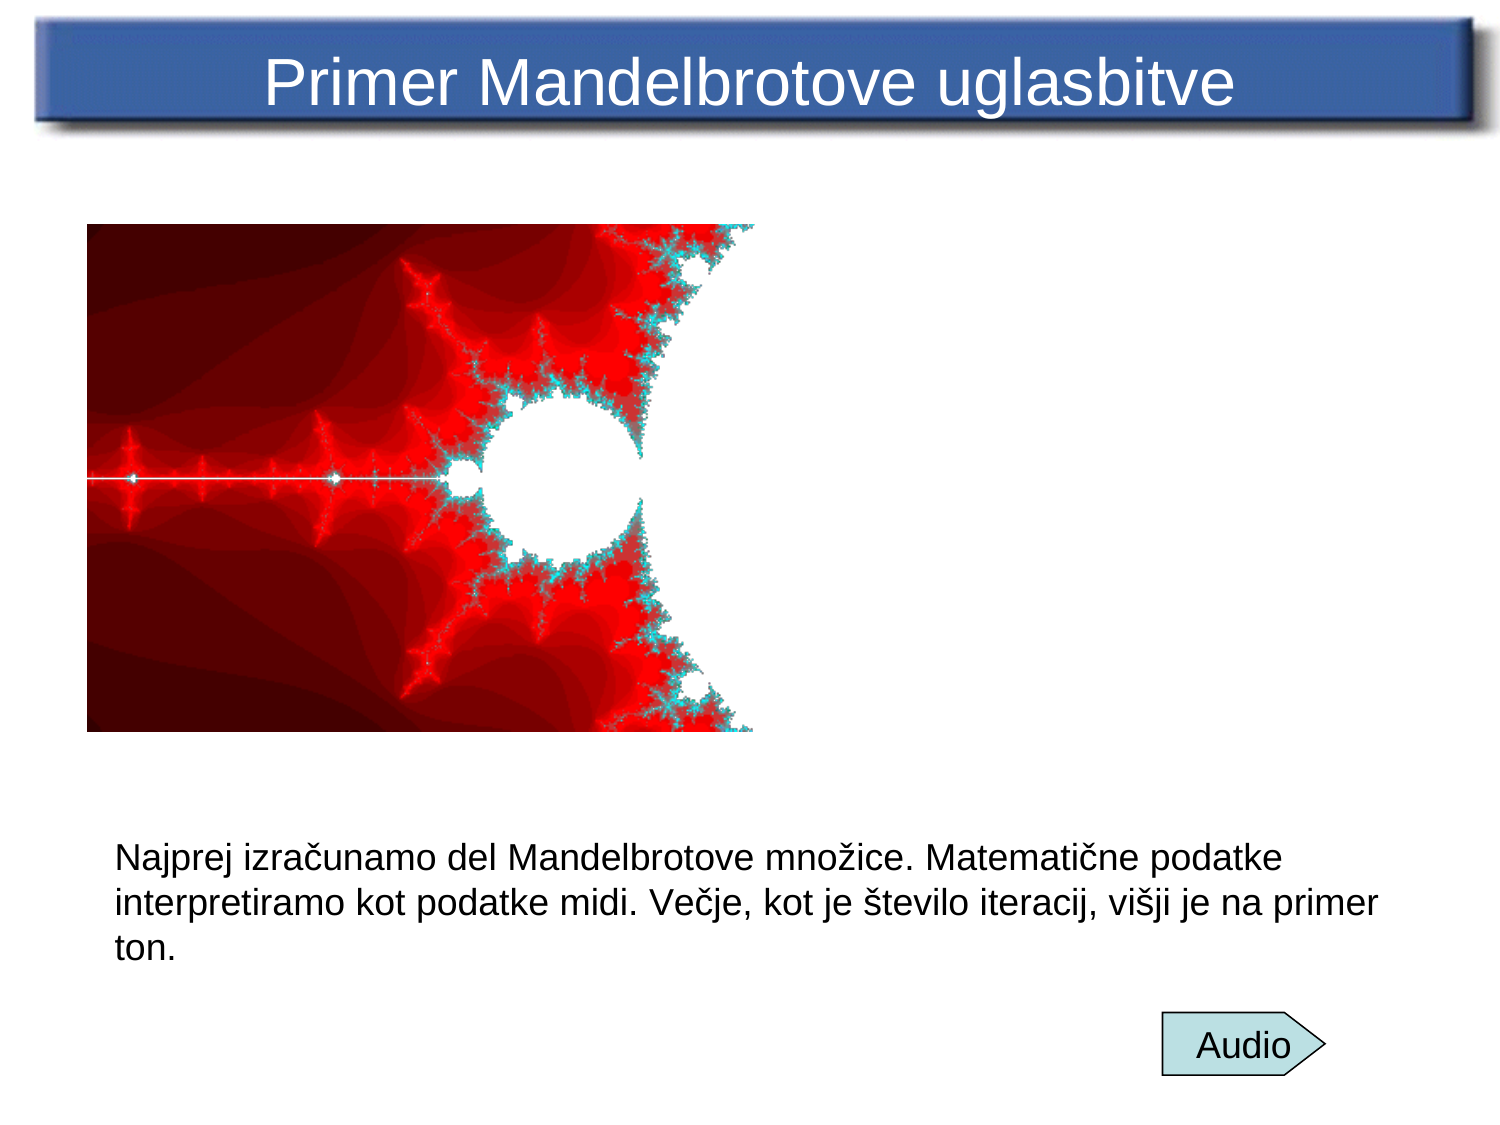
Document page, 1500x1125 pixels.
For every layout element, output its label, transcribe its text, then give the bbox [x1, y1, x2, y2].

picture [87, 224, 763, 732]
picture [33, 14, 1500, 141]
text_box Najprej izračunamo del Mandelbrotove množice. Matematične podatke interpretiramo kot podatke midi. Večje, kot je število iteracij, višji je na primer ton. [99, 824, 1426, 976]
title Primer Mandelbrotove uglasbitve [75, 31, 1426, 127]
text_box Audio [1162, 1012, 1326, 1076]
